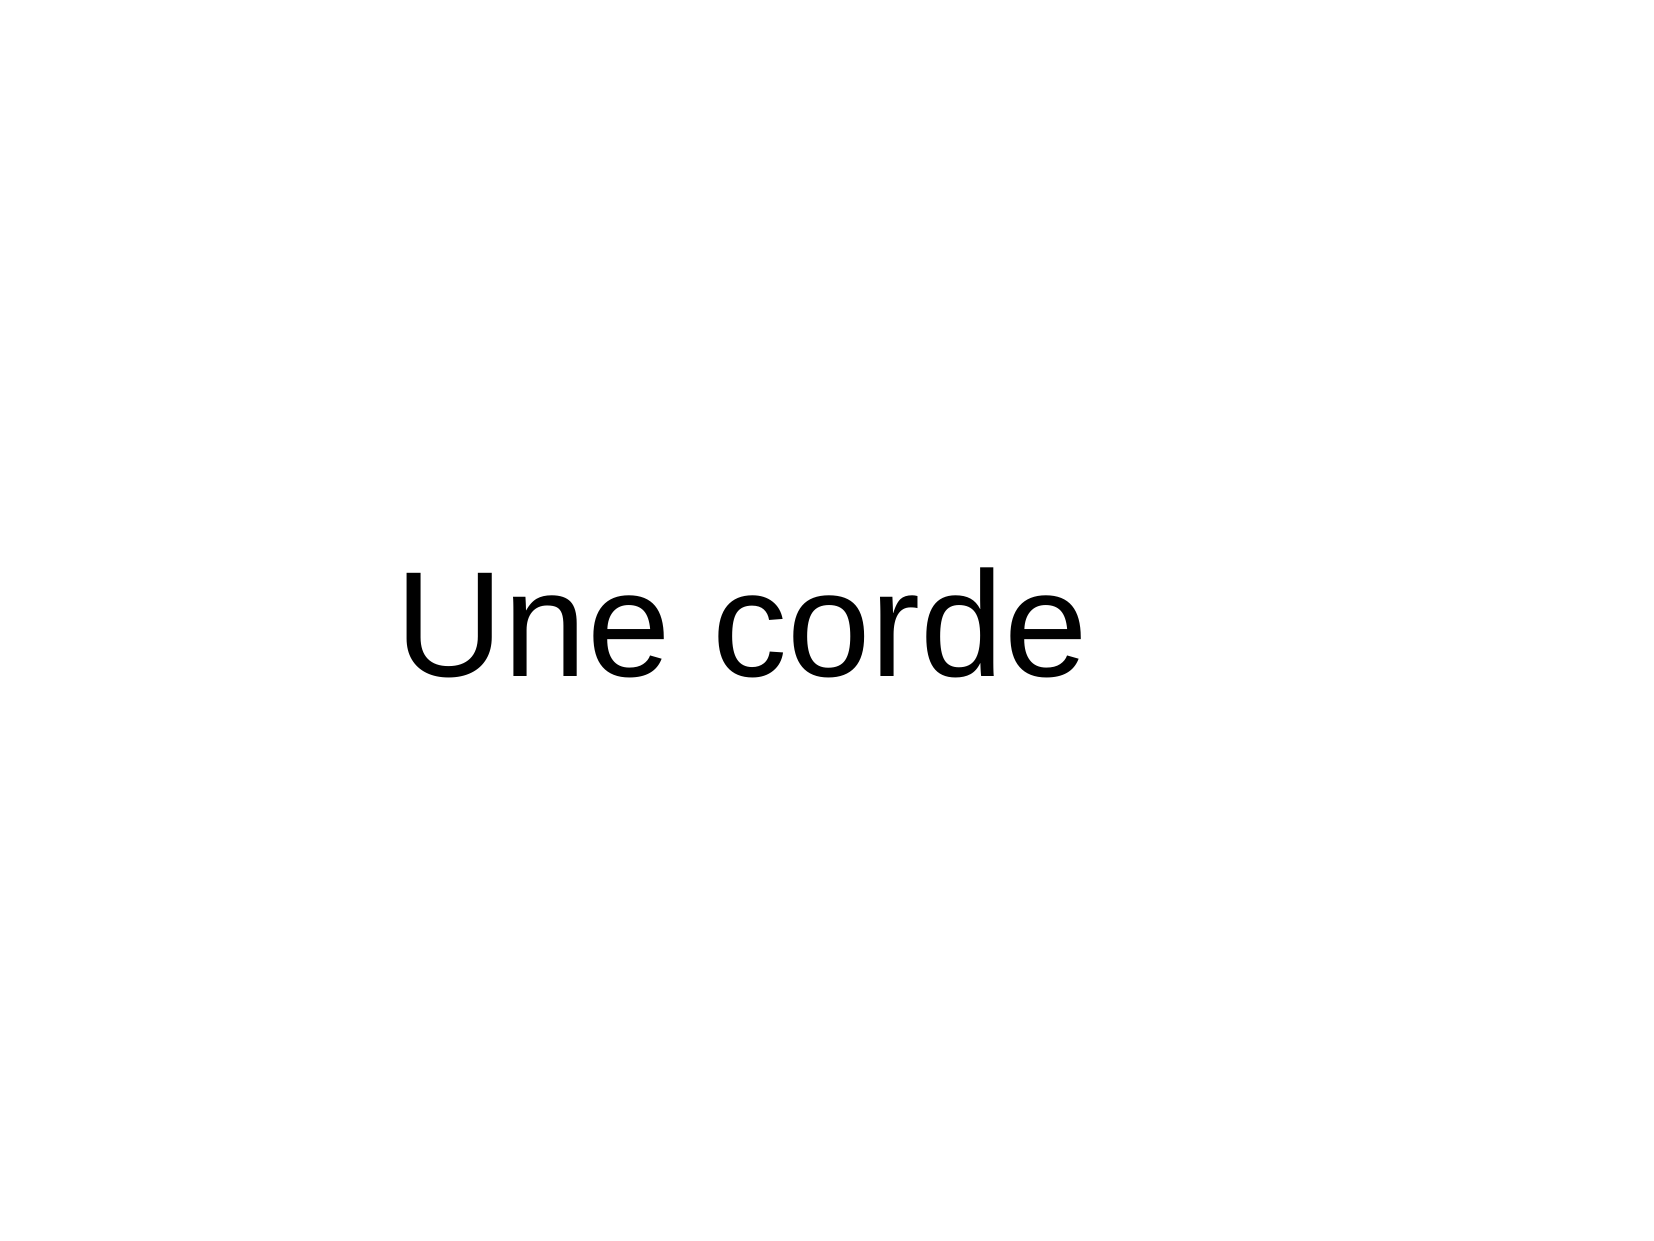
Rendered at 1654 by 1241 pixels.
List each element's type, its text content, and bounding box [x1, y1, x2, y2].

text_box Une corde [380, 533, 1279, 717]
